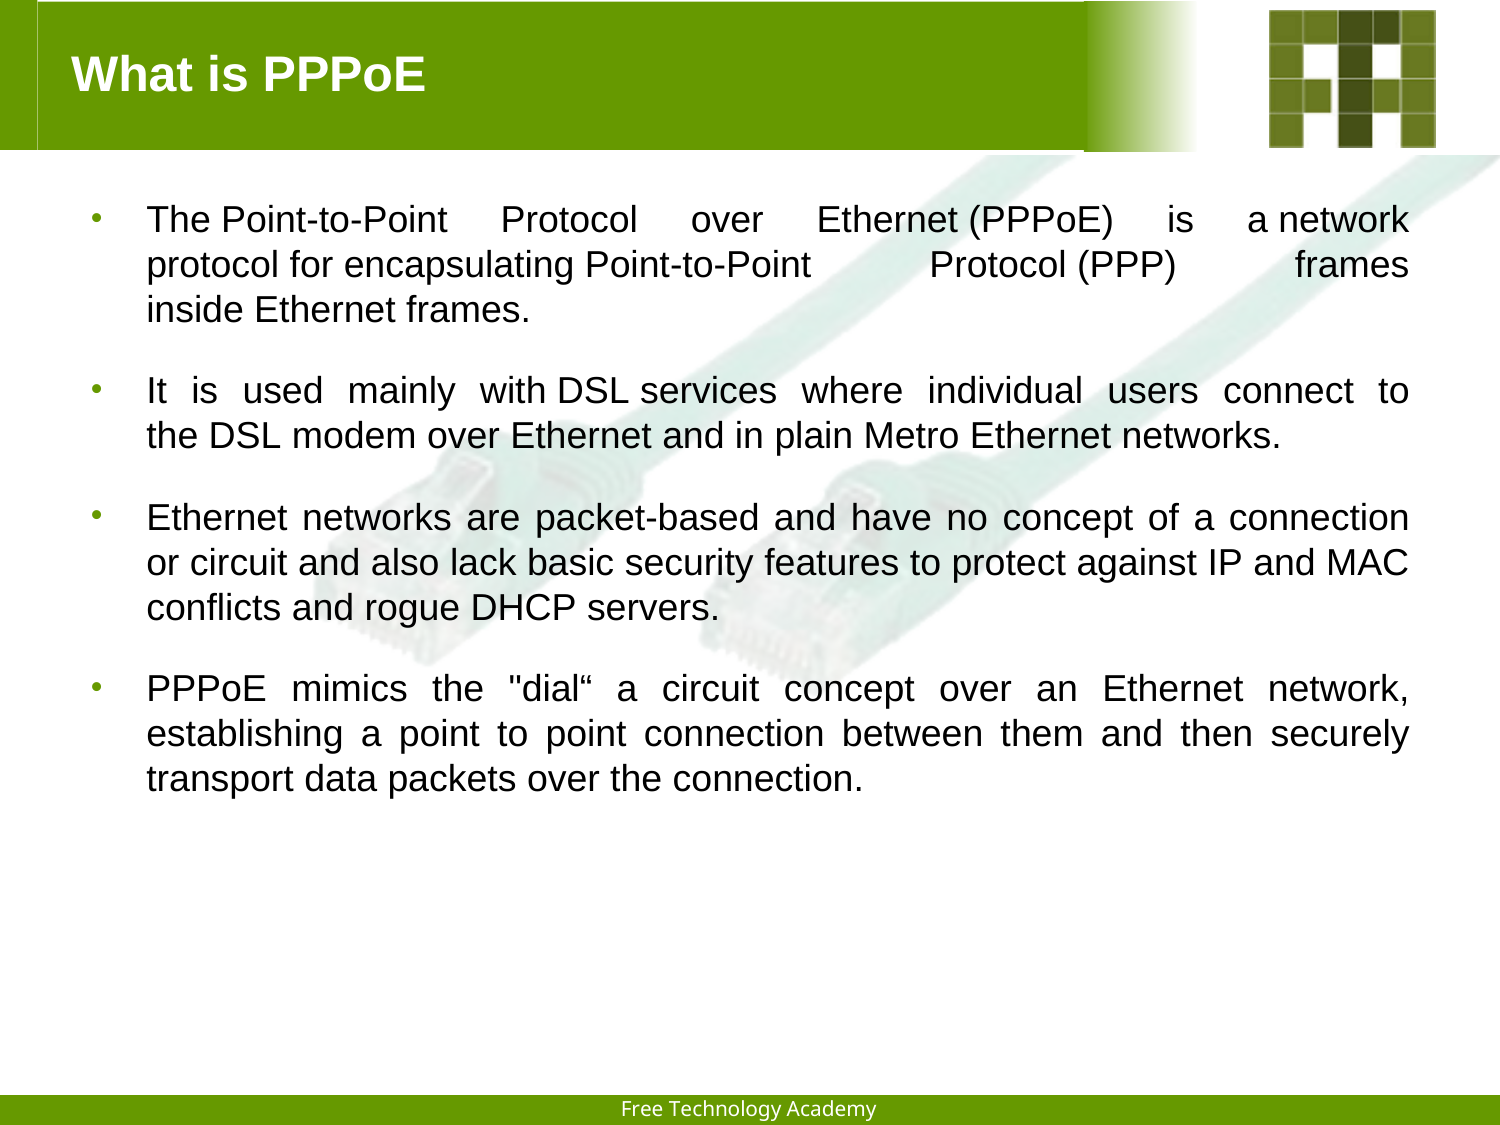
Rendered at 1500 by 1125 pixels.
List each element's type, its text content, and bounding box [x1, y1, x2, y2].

title What is PPPoE [56, 1, 1107, 152]
list The Point-to-Point Protocol over Ethernet (PPPoE) is a network protocol for encapsulating Point-to-Point Protocol (PPP) frames inside Ethernet frames. It is used mainly with DSL services where individual users connect to the DSL modem over Ethernet and in plain Metro Ethernet networks. Ethernet networks are packet-based and have no concept of a connection or circuit and also lack basic security features to protect against IP and MAC conflicts and rogue DHCP servers. PPPoE mimics the "dial“ a circuit concept over an Ethernet network, establishing a point to point connection between them and then securely transport data packets over the connection. [75, 187, 1426, 841]
picture [1269, 10, 1436, 148]
